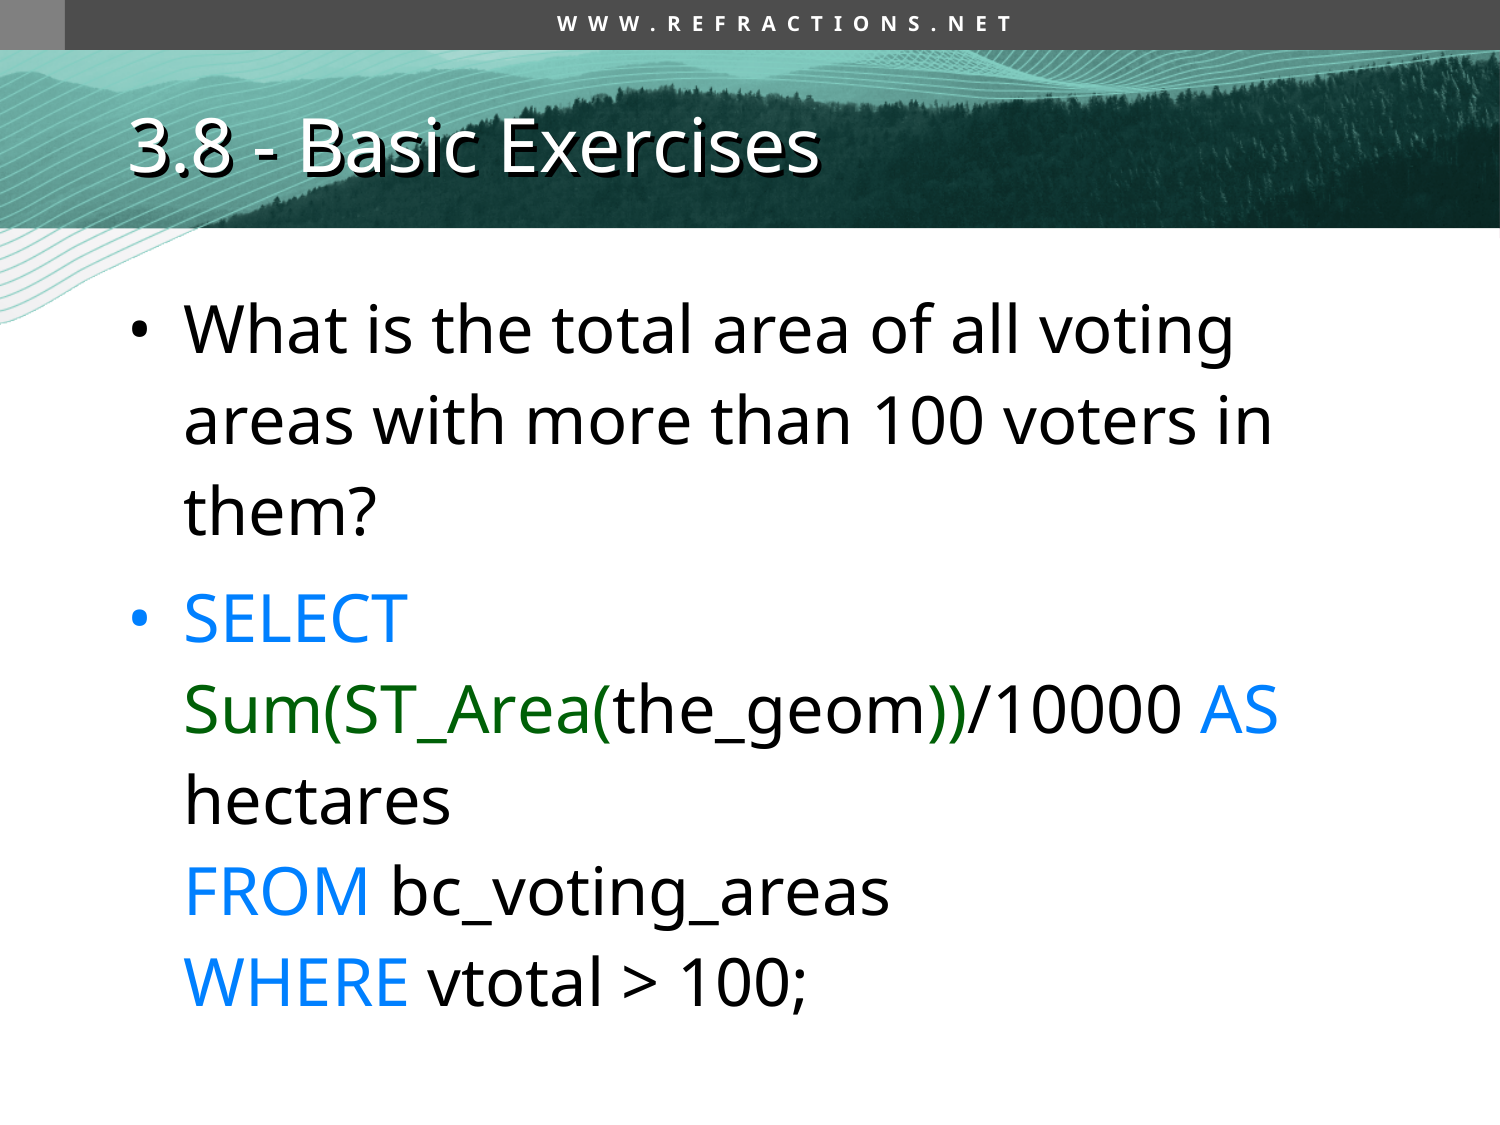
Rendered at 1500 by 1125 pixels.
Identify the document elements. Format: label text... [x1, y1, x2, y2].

title 3.8 - Basic Exercises [112, 62, 1388, 226]
list What is the total area of all voting areas with more than 100 voters in them? SELECT Sum(ST_Area(the_geom))/10000 AS hectares FROM bc_voting_areas WHERE vtotal > 100; [112, 274, 1388, 1050]
picture [0, 50, 1500, 325]
